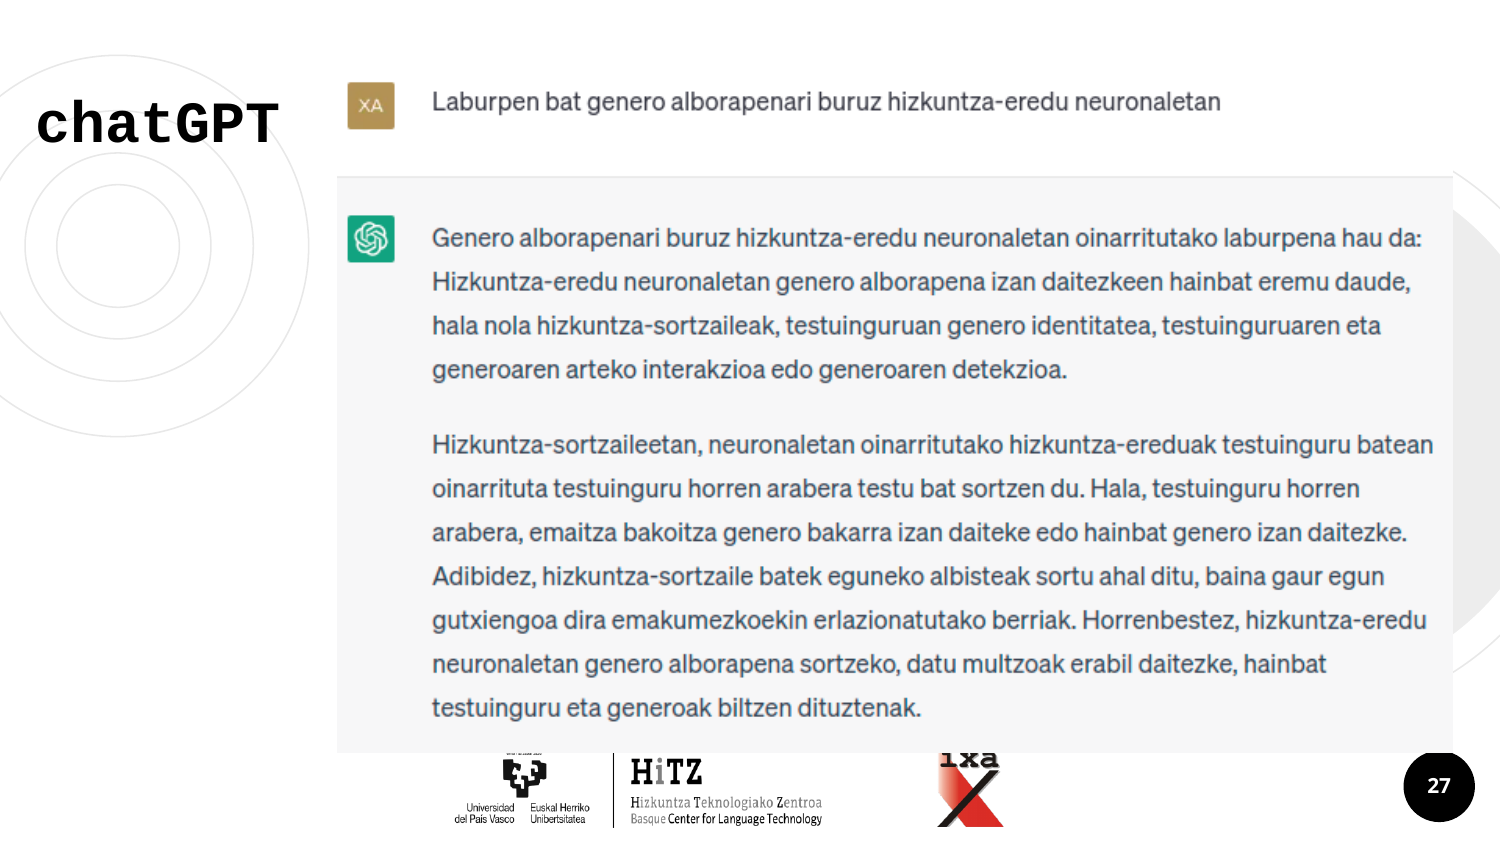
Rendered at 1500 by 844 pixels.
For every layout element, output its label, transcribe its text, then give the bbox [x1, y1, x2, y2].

title chatGPT [35, 70, 337, 183]
text_box <zenbakia> [1403, 750, 1475, 823]
picture [337, 70, 1453, 828]
